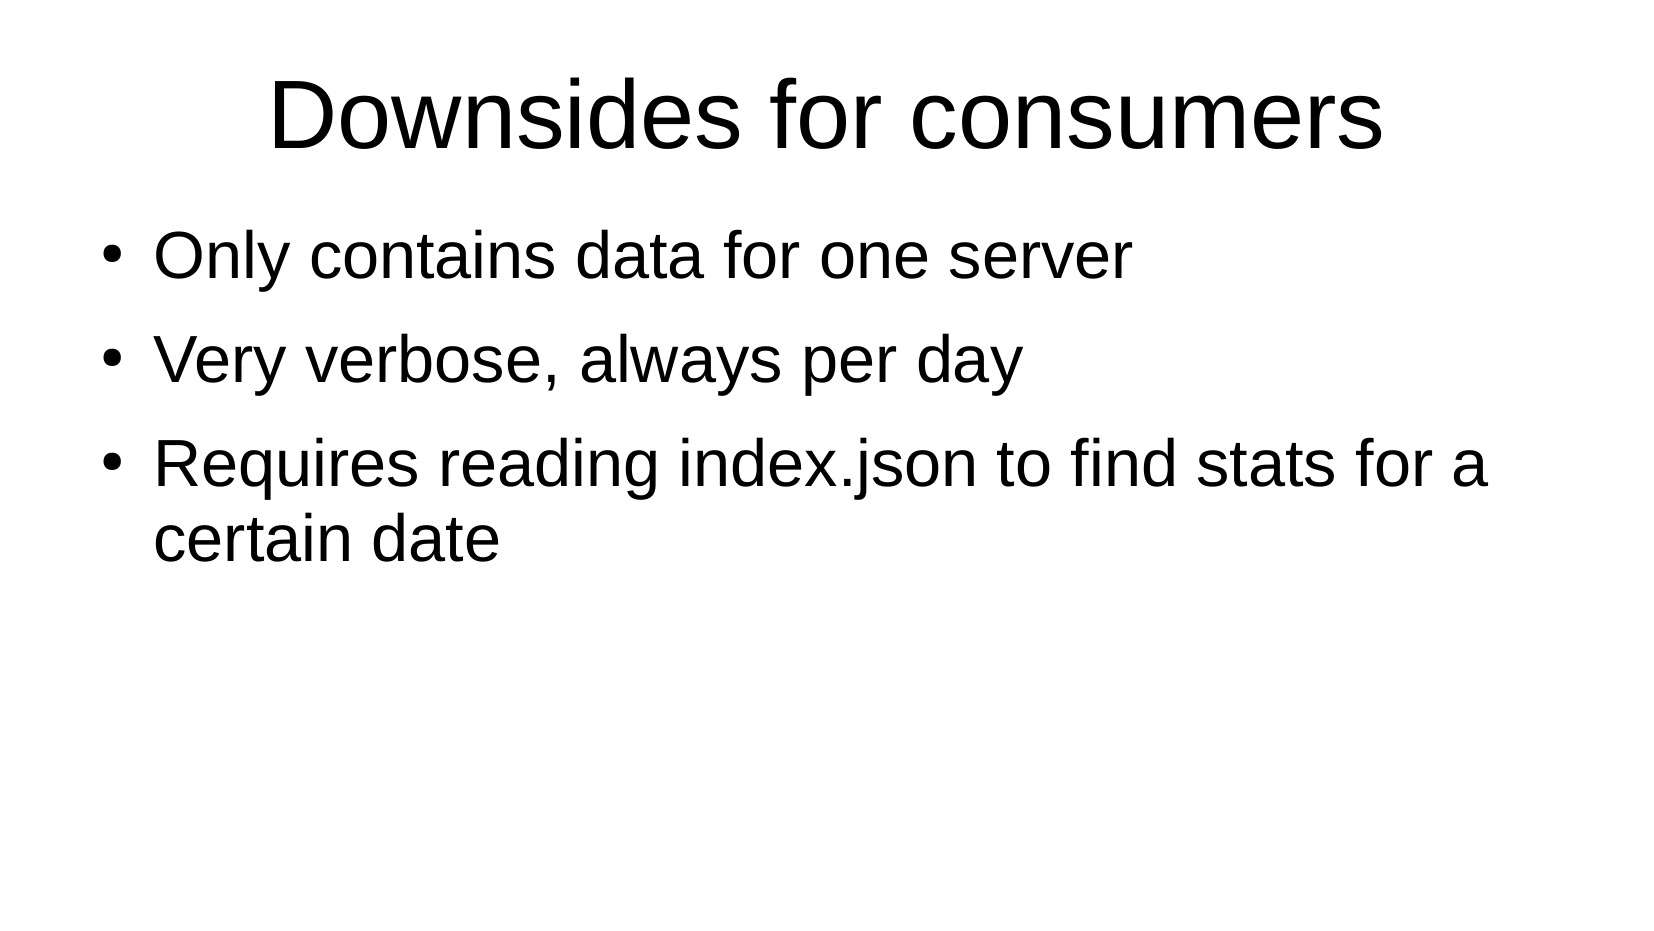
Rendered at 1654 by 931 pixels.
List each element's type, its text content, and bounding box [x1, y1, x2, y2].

list Only contains data for one server Very verbose, always per day Requires reading index.json to find stats for a certain date [82, 217, 1571, 758]
title Downsides for consumers [82, 37, 1571, 193]
